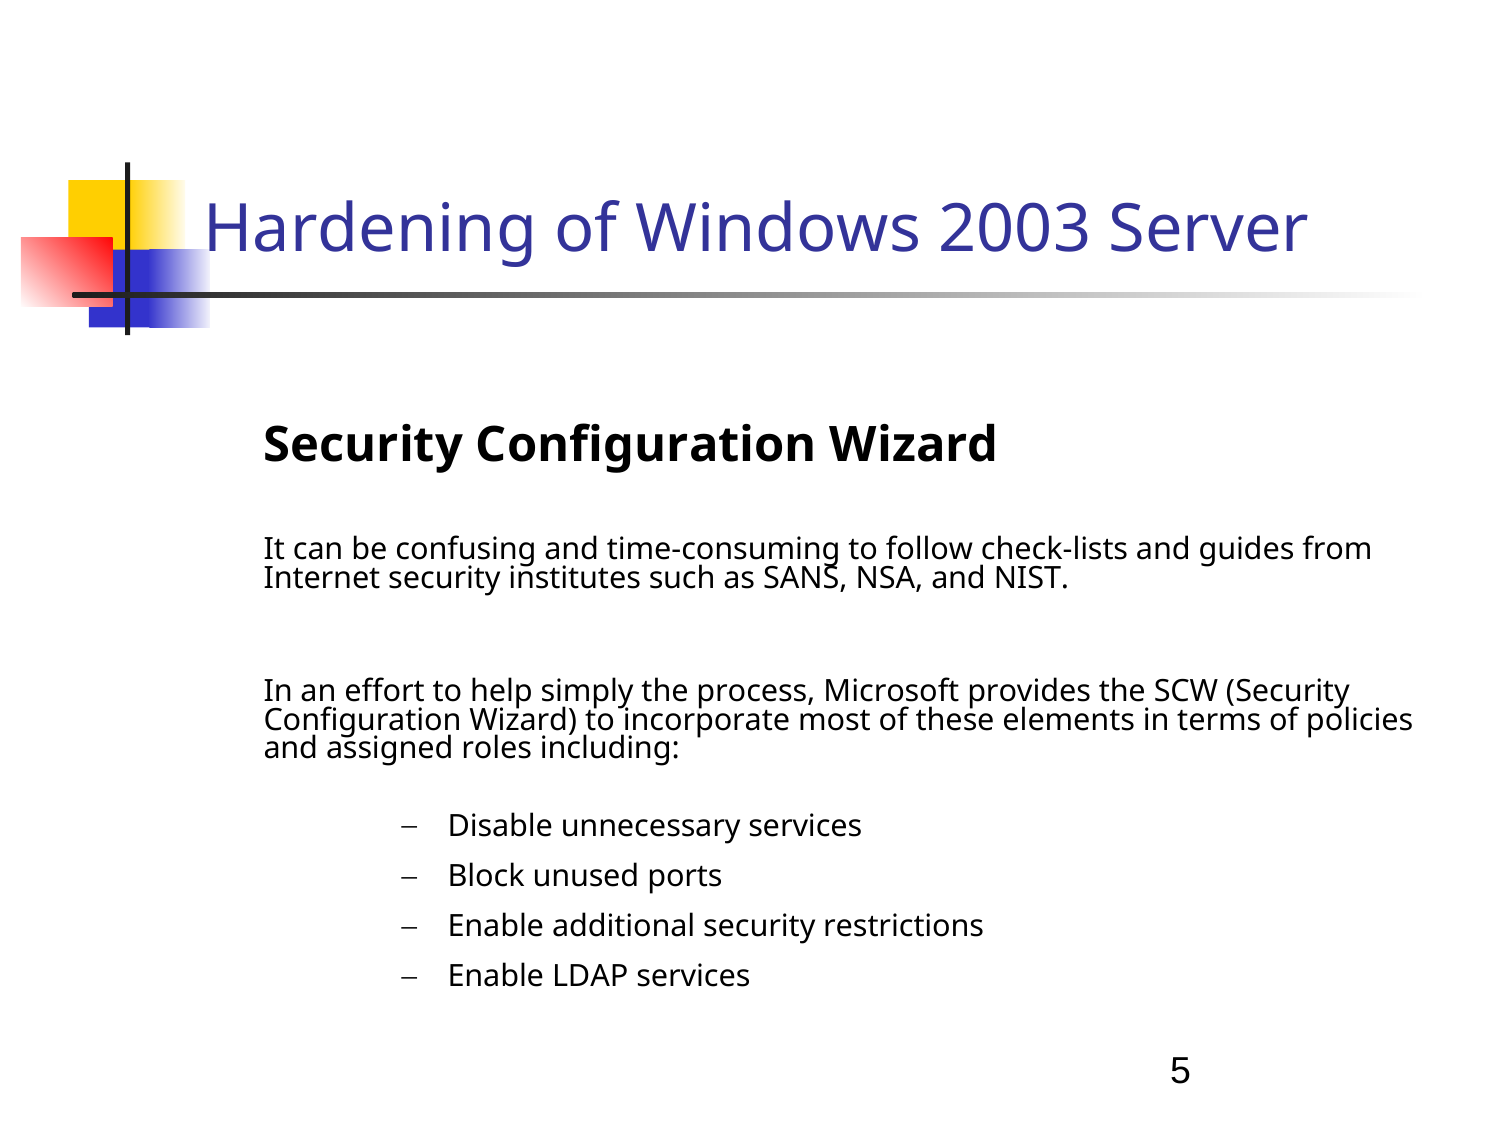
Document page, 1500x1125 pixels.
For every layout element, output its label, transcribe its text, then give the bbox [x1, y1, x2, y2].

title Hardening of Windows 2003 Server [188, 35, 1468, 276]
list Security Configuration Wizard It can be confusing and time-consuming to follow check-lists and guides from Internet security institutes such as SANS, NSA, and NIST. In an effort to help simply the process, Microsoft provides the SCW (Security Configuration Wizard) to incorporate most of these elements in terms of policies and assigned roles including: Disable unnecessary services Block unused ports Enable additional security restrictions Enable LDAP services [193, 331, 1469, 1007]
